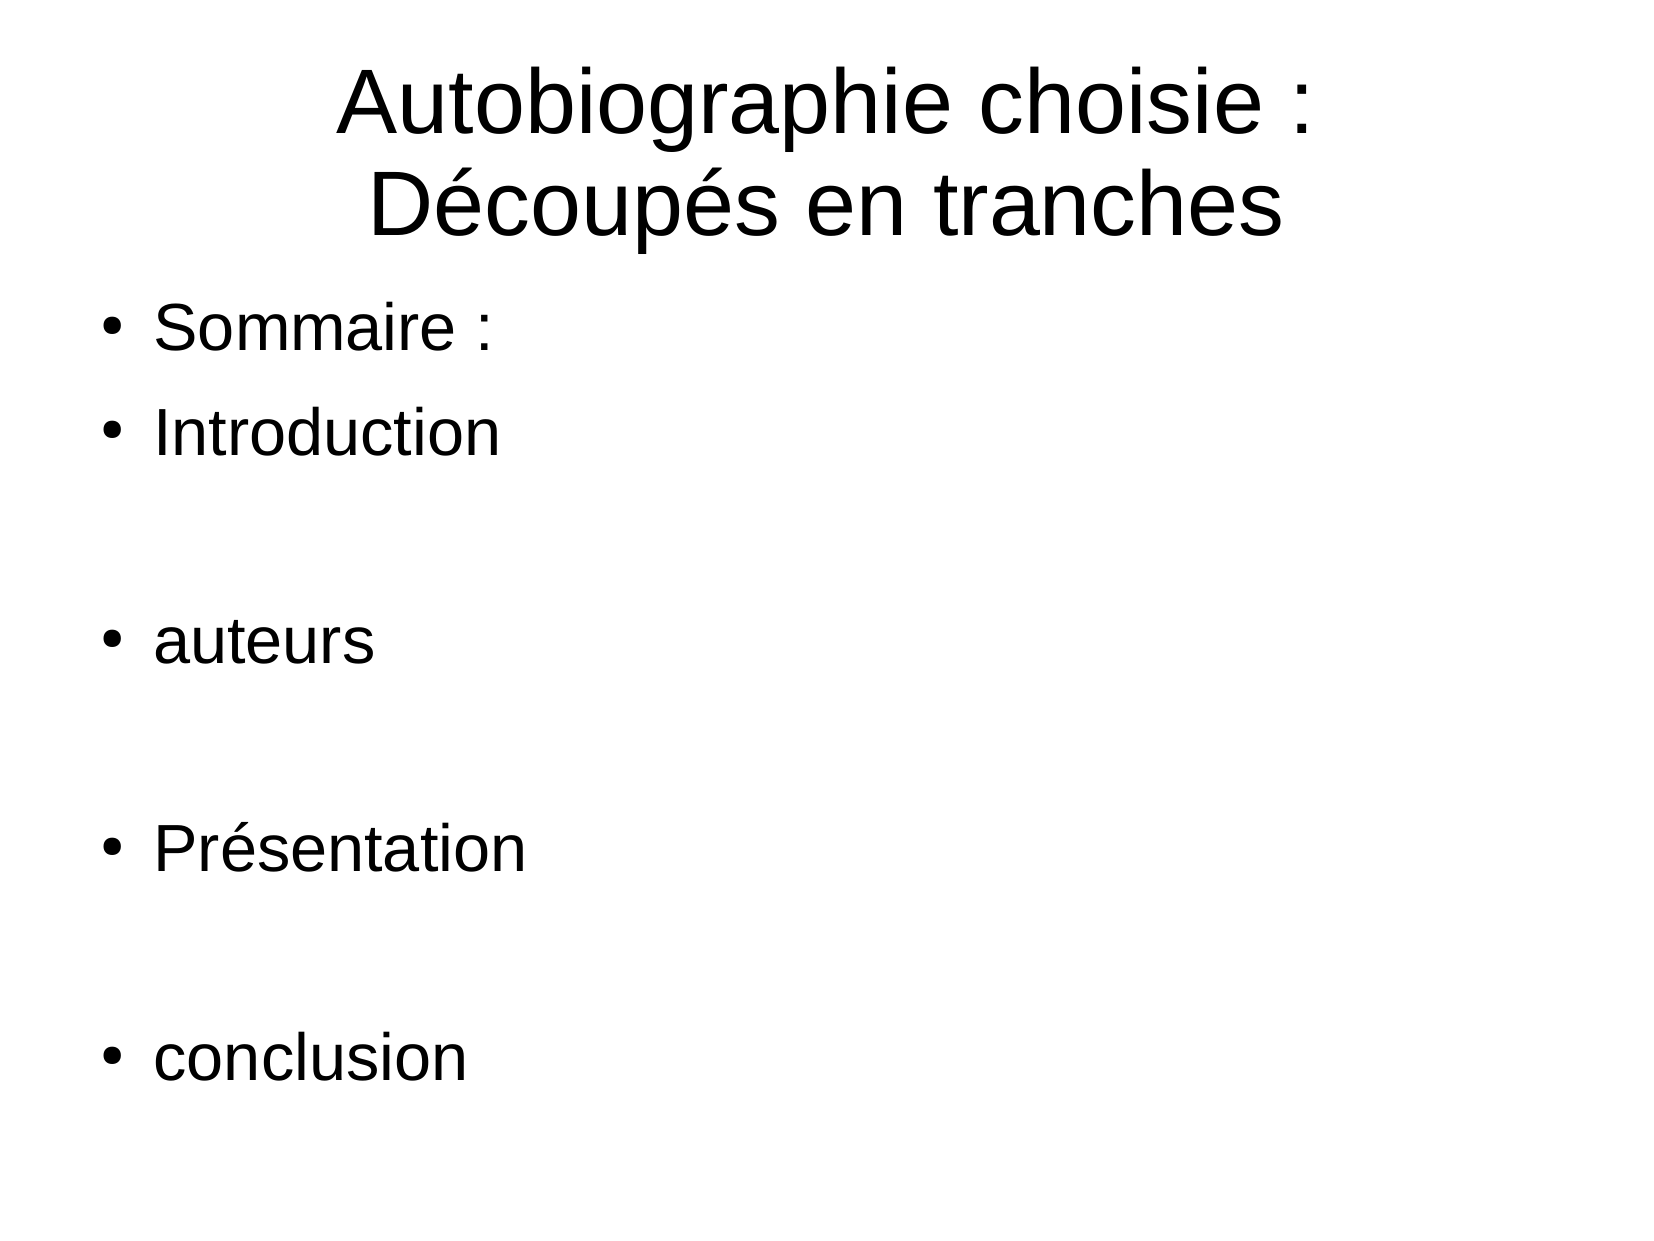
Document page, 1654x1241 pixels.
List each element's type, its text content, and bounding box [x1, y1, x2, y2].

title Autobiographie choisie : Découpés en tranches [82, 49, 1571, 257]
list Sommaire : Introduction auteurs Présentation conclusion [82, 290, 1571, 1109]
